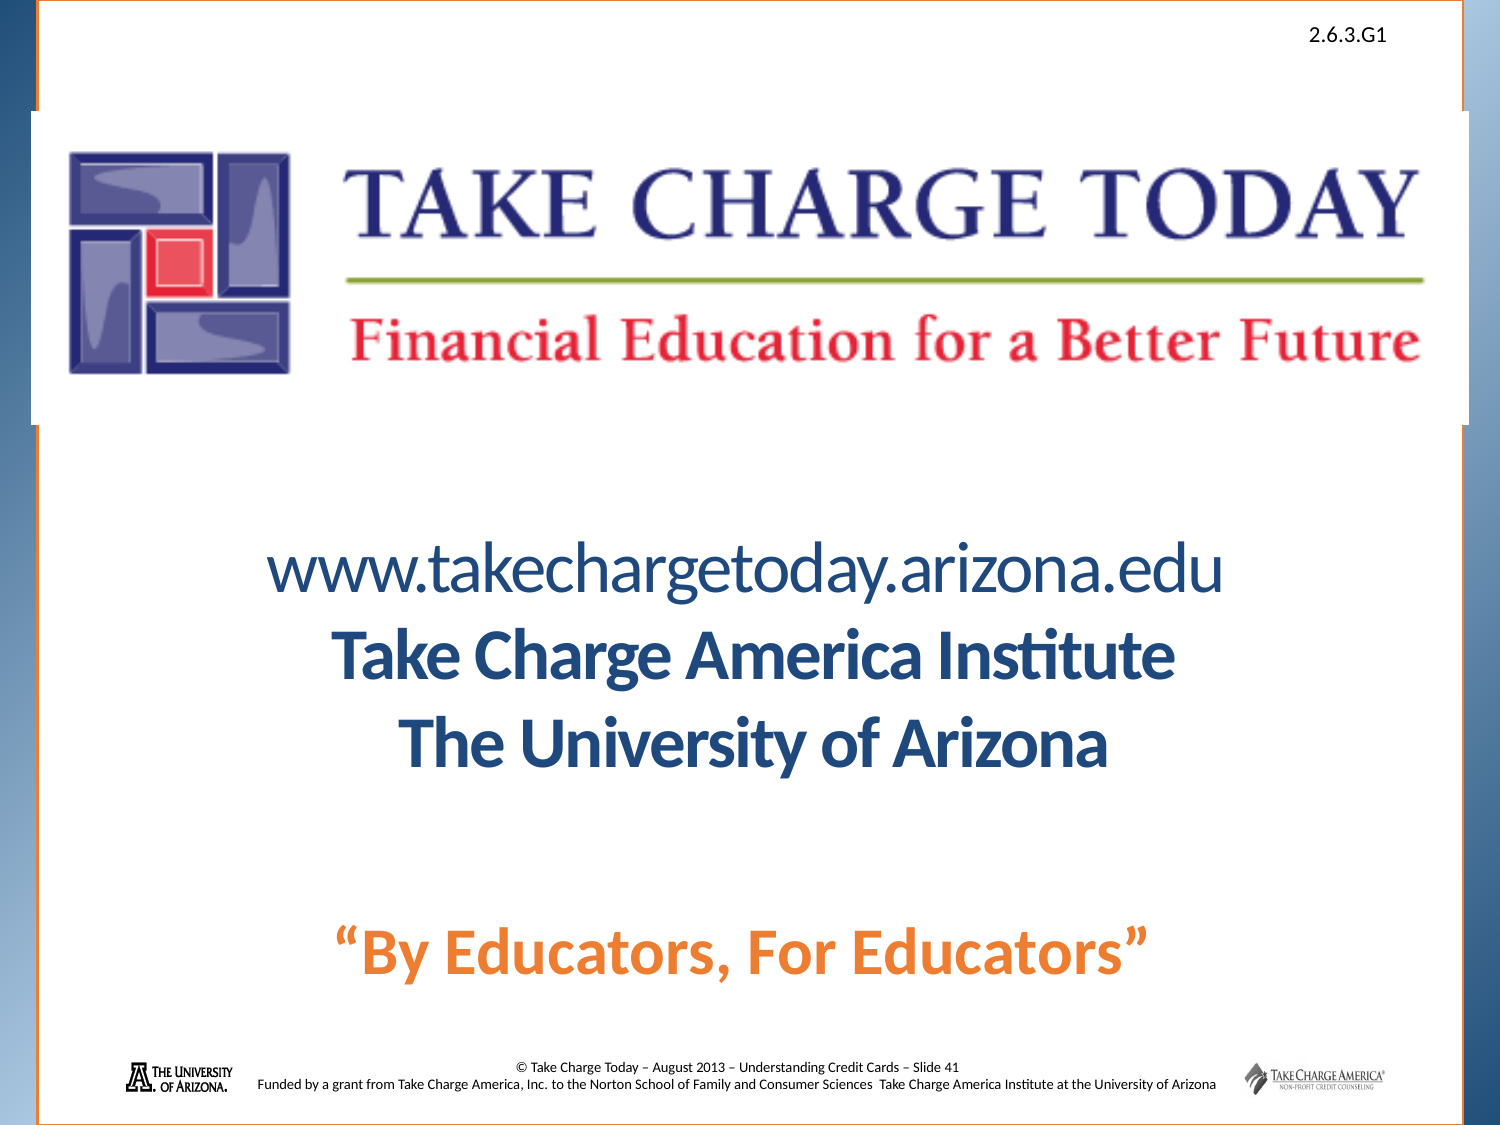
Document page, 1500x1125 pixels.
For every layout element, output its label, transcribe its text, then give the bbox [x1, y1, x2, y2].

text_box www.takechargetoday.arizona.edu Take Charge America Institute The University of Arizona [126, 424, 1383, 825]
title “By Educators, For Educators” [121, 912, 1379, 1026]
picture [31, 111, 1469, 425]
